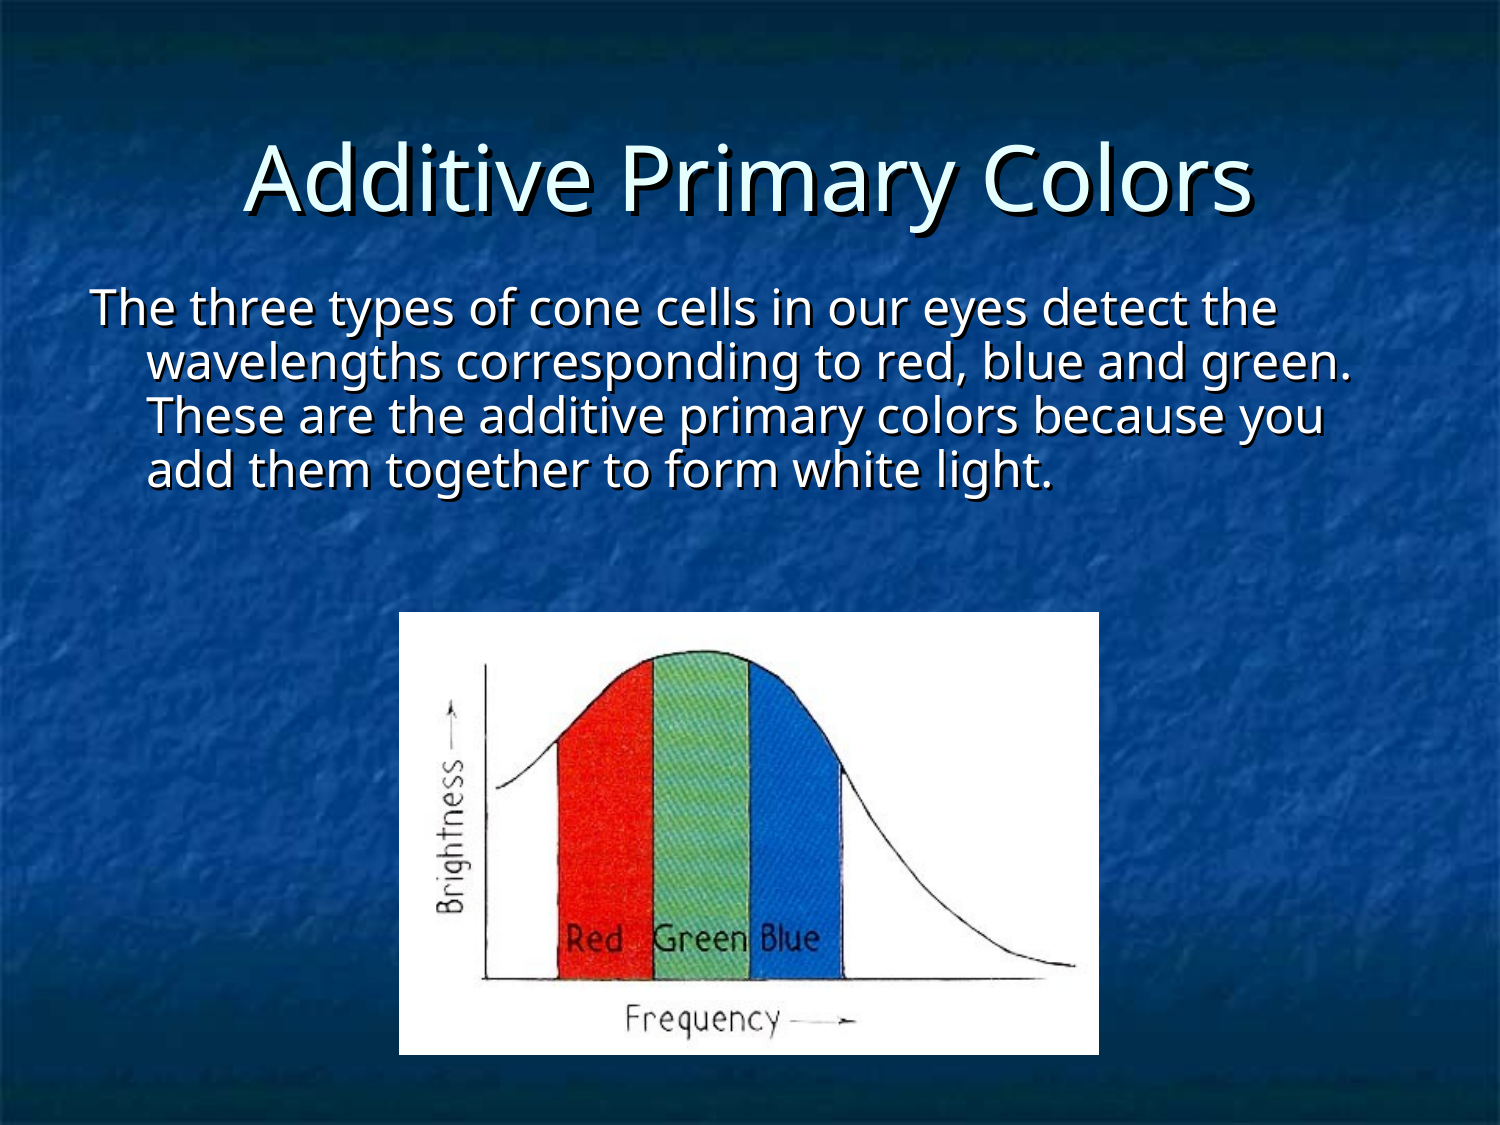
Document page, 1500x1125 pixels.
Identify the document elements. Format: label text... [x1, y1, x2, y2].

list The three types of cone cells in our eyes detect the wavelengths corresponding to red, blue and green. These are the additive primary colors because you add them together to form white light. [75, 274, 1438, 525]
picture [0, 0, 1500, 1125]
title Additive Primary Colors [75, 62, 1426, 274]
